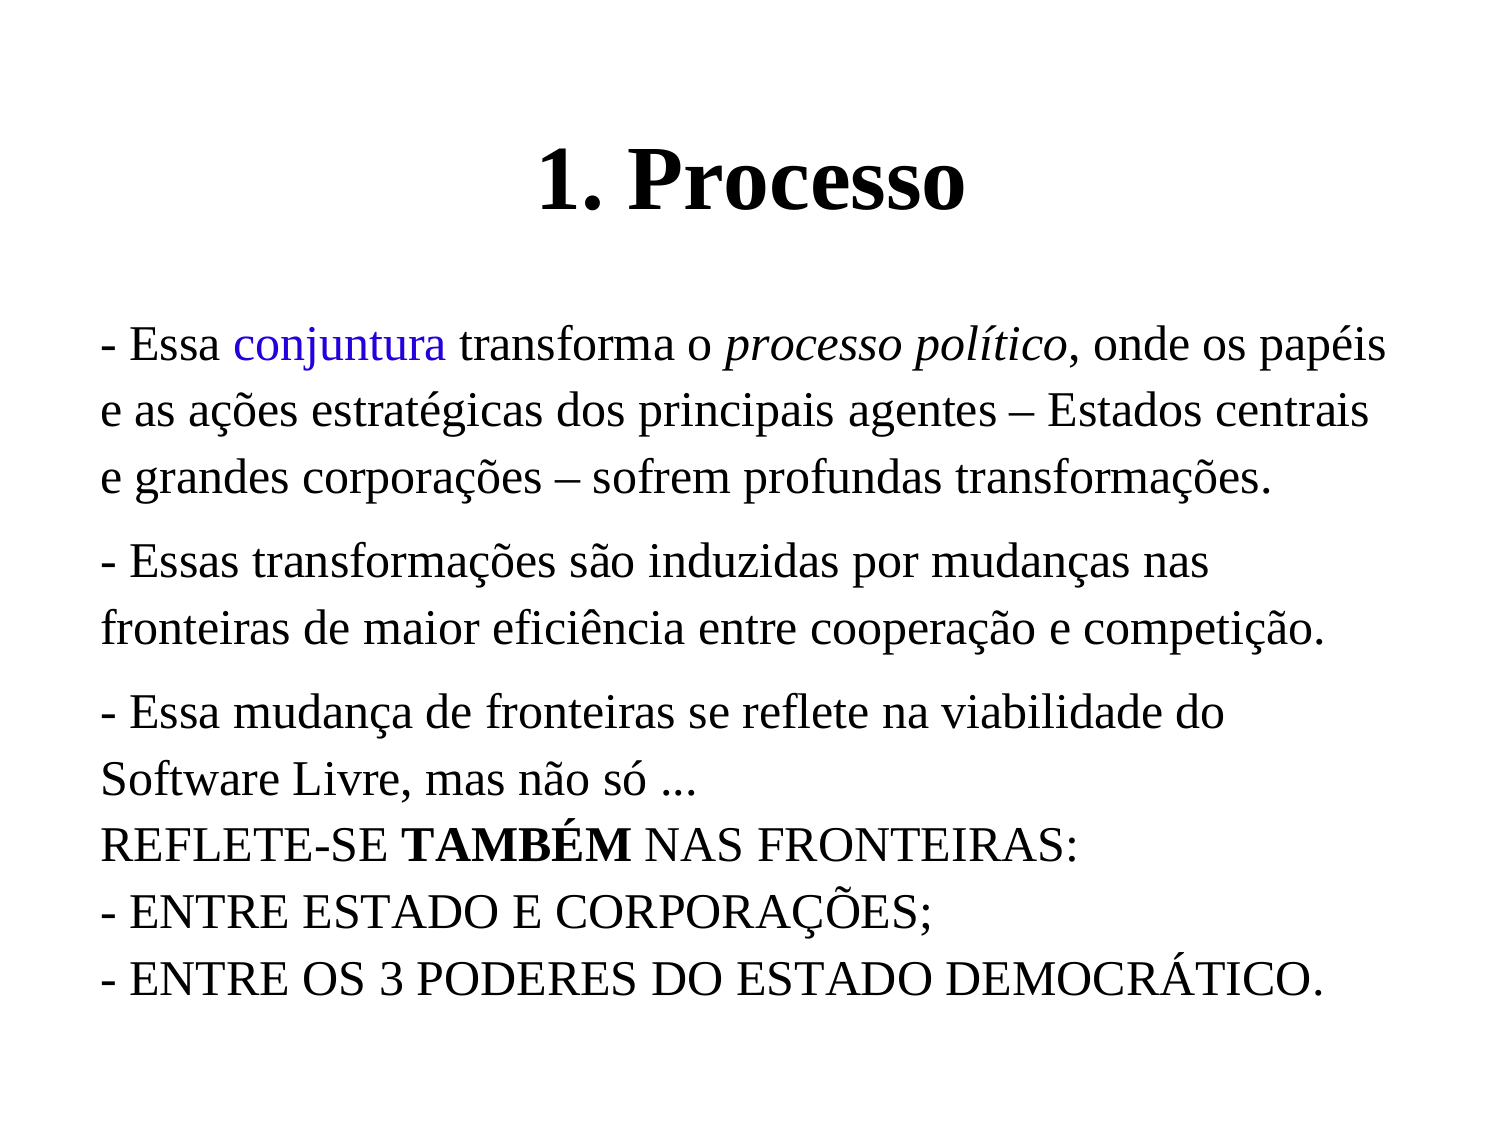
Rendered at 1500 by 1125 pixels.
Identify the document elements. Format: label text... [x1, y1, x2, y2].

text_box - Essa conjuntura transforma o processo político, onde os papéis e as ações estratégicas dos principais agentes – Estados centrais e grandes corporações – sofrem profundas transformações. - Essas transformações são induzidas por mudanças nas fronteiras de maior eficiência entre cooperação e competição. - Essa mudança de fronteiras se reflete na viabilidade do Software Livre, mas não só ... REFLETE-SE TAMBÉM NAS FRONTEIRAS: - ENTRE ESTADO E CORPORAÇÕES; - ENTRE OS 3 PODERES DO ESTADO DEMOCRÁTICO. [85, 296, 1421, 1014]
title 1. Processo [87, 52, 1416, 296]
